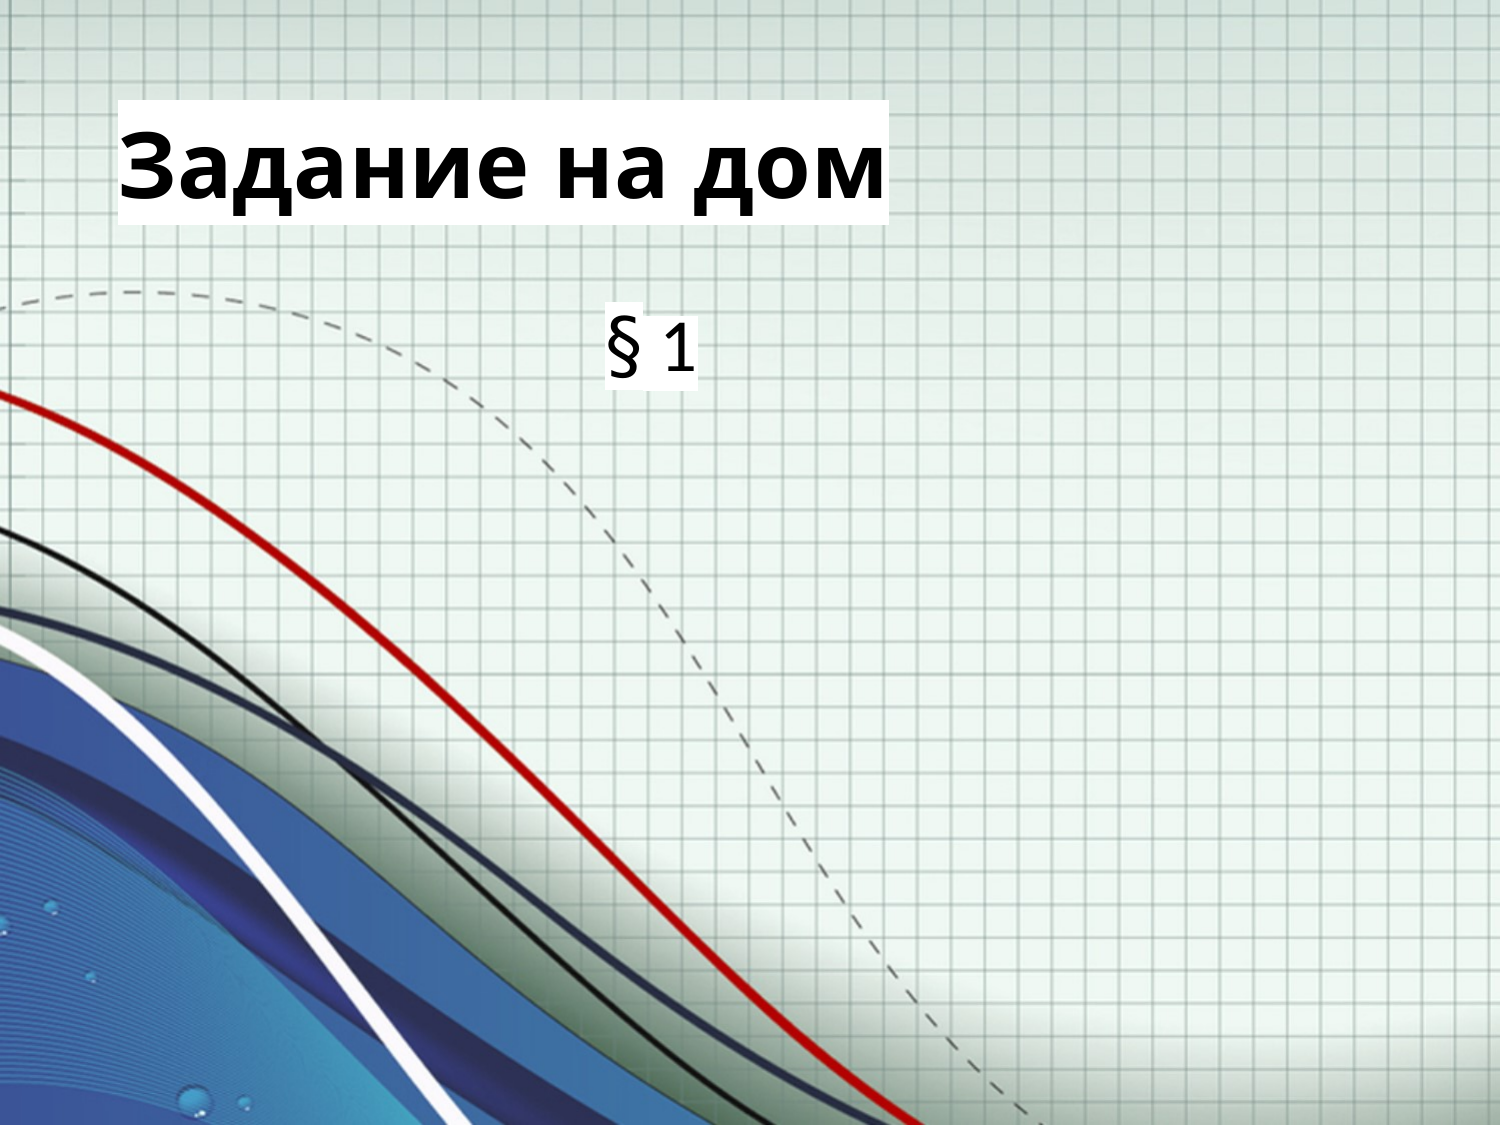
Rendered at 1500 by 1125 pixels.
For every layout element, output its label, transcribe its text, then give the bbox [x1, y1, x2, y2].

title Задание на дом [103, 59, 1397, 278]
list § 1 [590, 299, 1397, 1014]
picture [0, 0, 1500, 1125]
